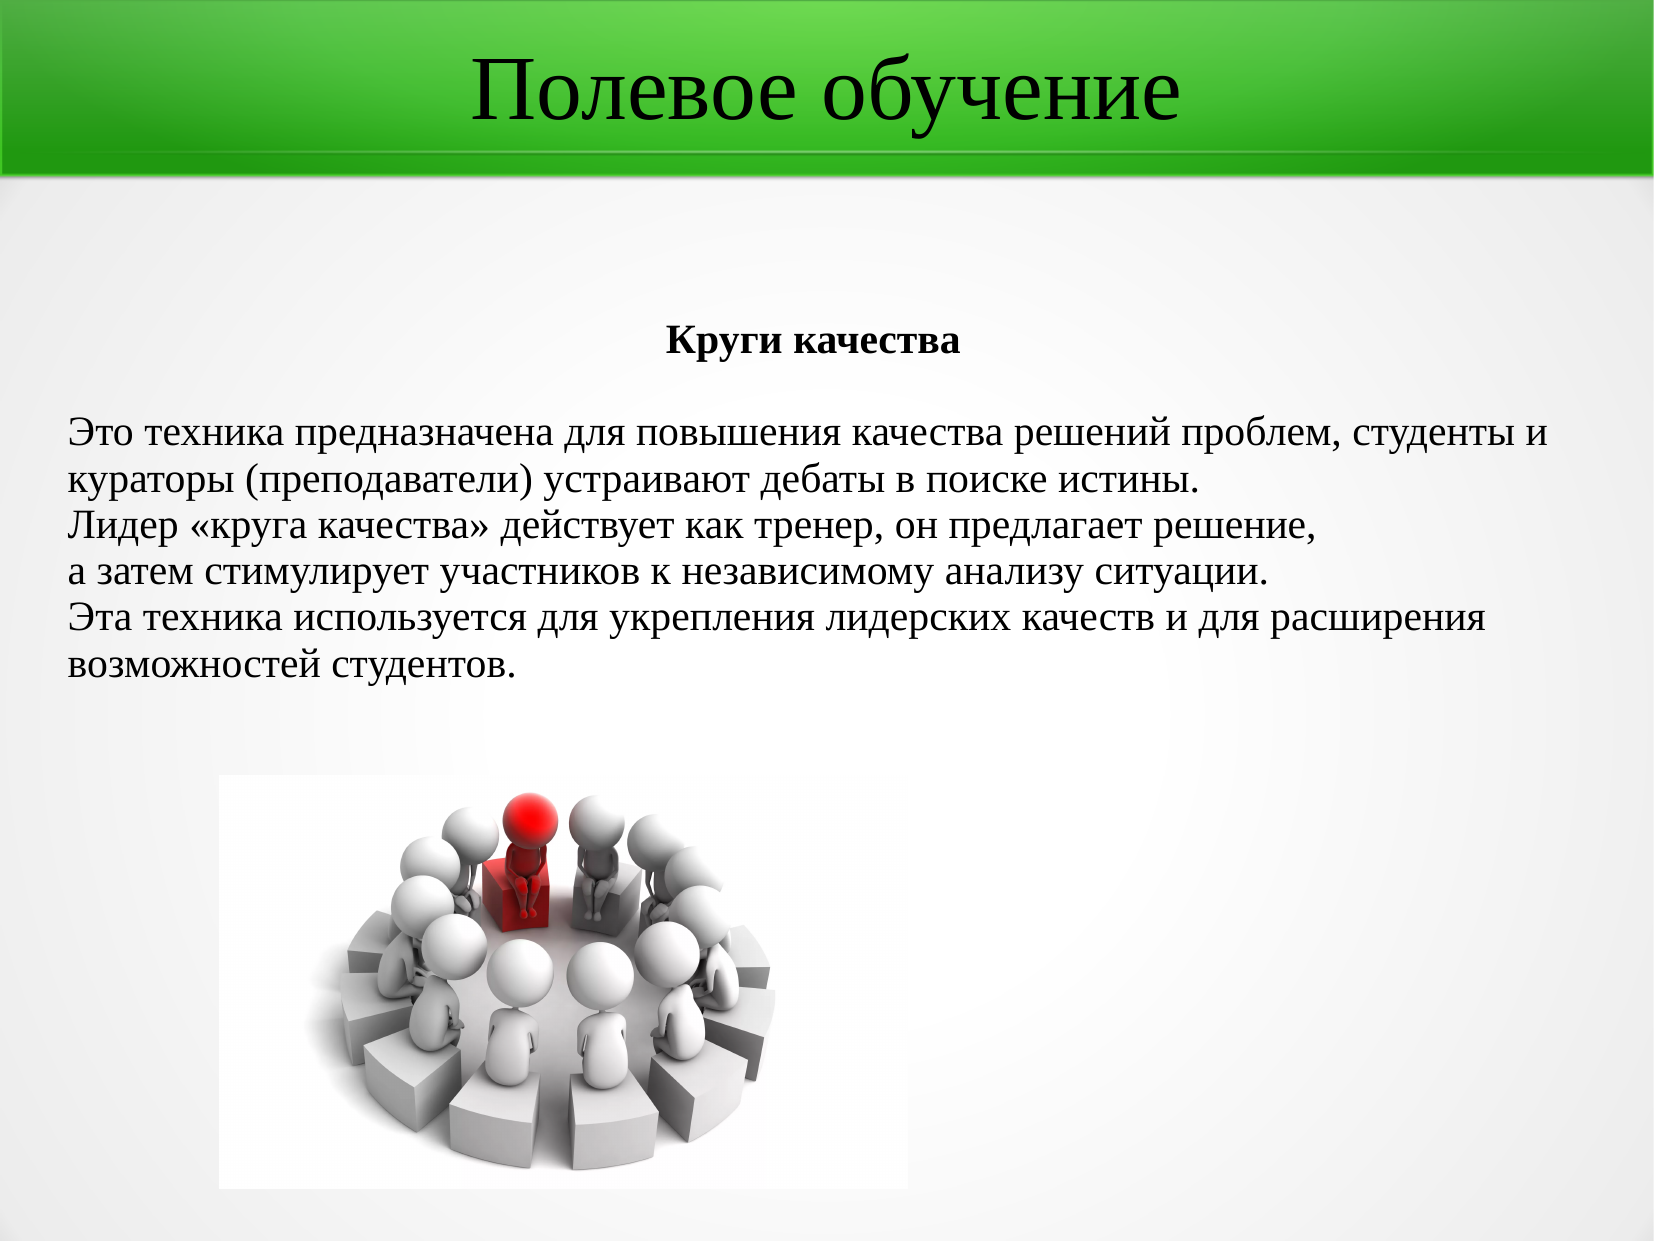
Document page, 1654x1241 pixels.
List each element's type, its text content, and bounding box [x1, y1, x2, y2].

title Полевое обучение [82, 11, 1571, 154]
picture [219, 775, 908, 1189]
text_box Круги качества Это техника предназначена для повышения качества решений проблем, студенты и кураторы (преподаватели) устраивают дебаты в поиске истины. Лидер «круга качества» действует как тренер, он предлагает решение, а затем стимулирует участников к независимому анализу ситуации. Эта техника используется для укрепления лидерских качеств и для расширения возможностей студентов. [53, 308, 1654, 983]
